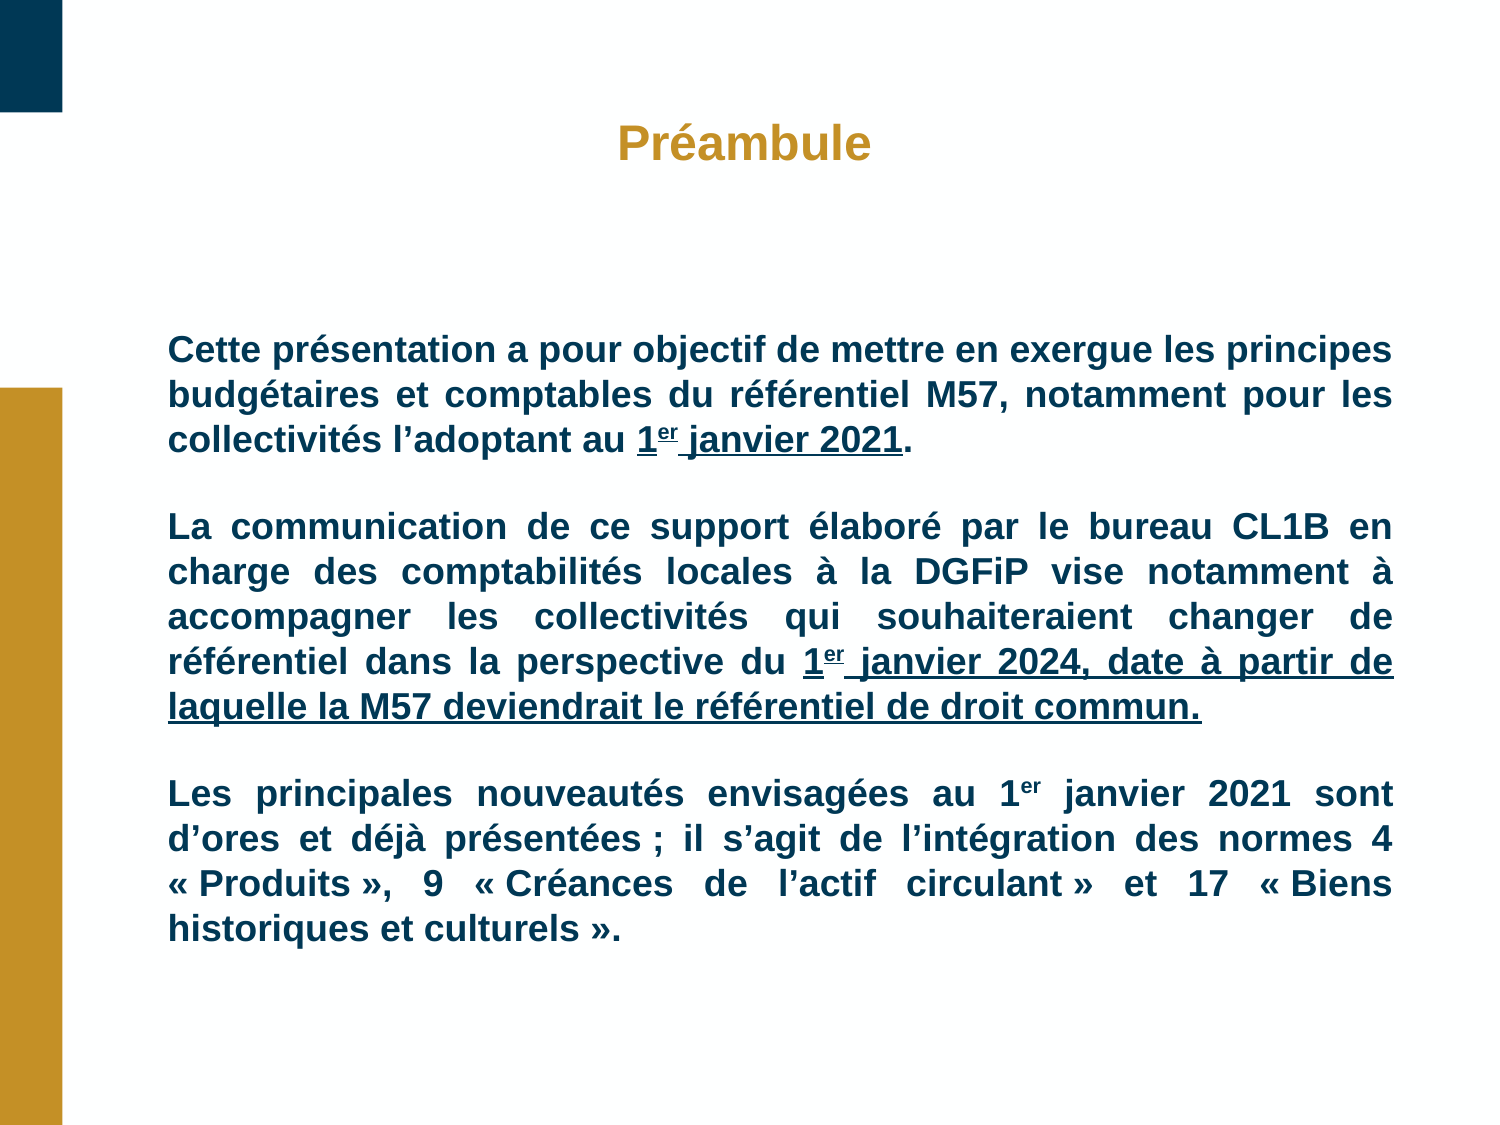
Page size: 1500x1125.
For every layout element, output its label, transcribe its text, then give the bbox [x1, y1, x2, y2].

list Cette présentation a pour objectif de mettre en exergue les principes budgétaires et comptables du référentiel M57, notamment pour les collectivités l’adoptant au 1er janvier 2021. La communication de ce support élaboré par le bureau CL1B en charge des comptabilités locales à la DGFiP vise notamment à accompagner les collectivités qui souhaiteraient changer de référentiel dans la perspective du 1er janvier 2024, date à partir de laquelle la M57 deviendrait le référentiel de droit commun. Les principales nouveautés envisagées au 1er janvier 2021 sont d’ores et déjà présentées ; il s’agit de l’intégration des normes 4 « Produits », 9 « Créances de l’actif circulant » et 17 « Biens historiques et culturels ». [124, 324, 1394, 869]
title Préambule [166, 85, 1323, 203]
